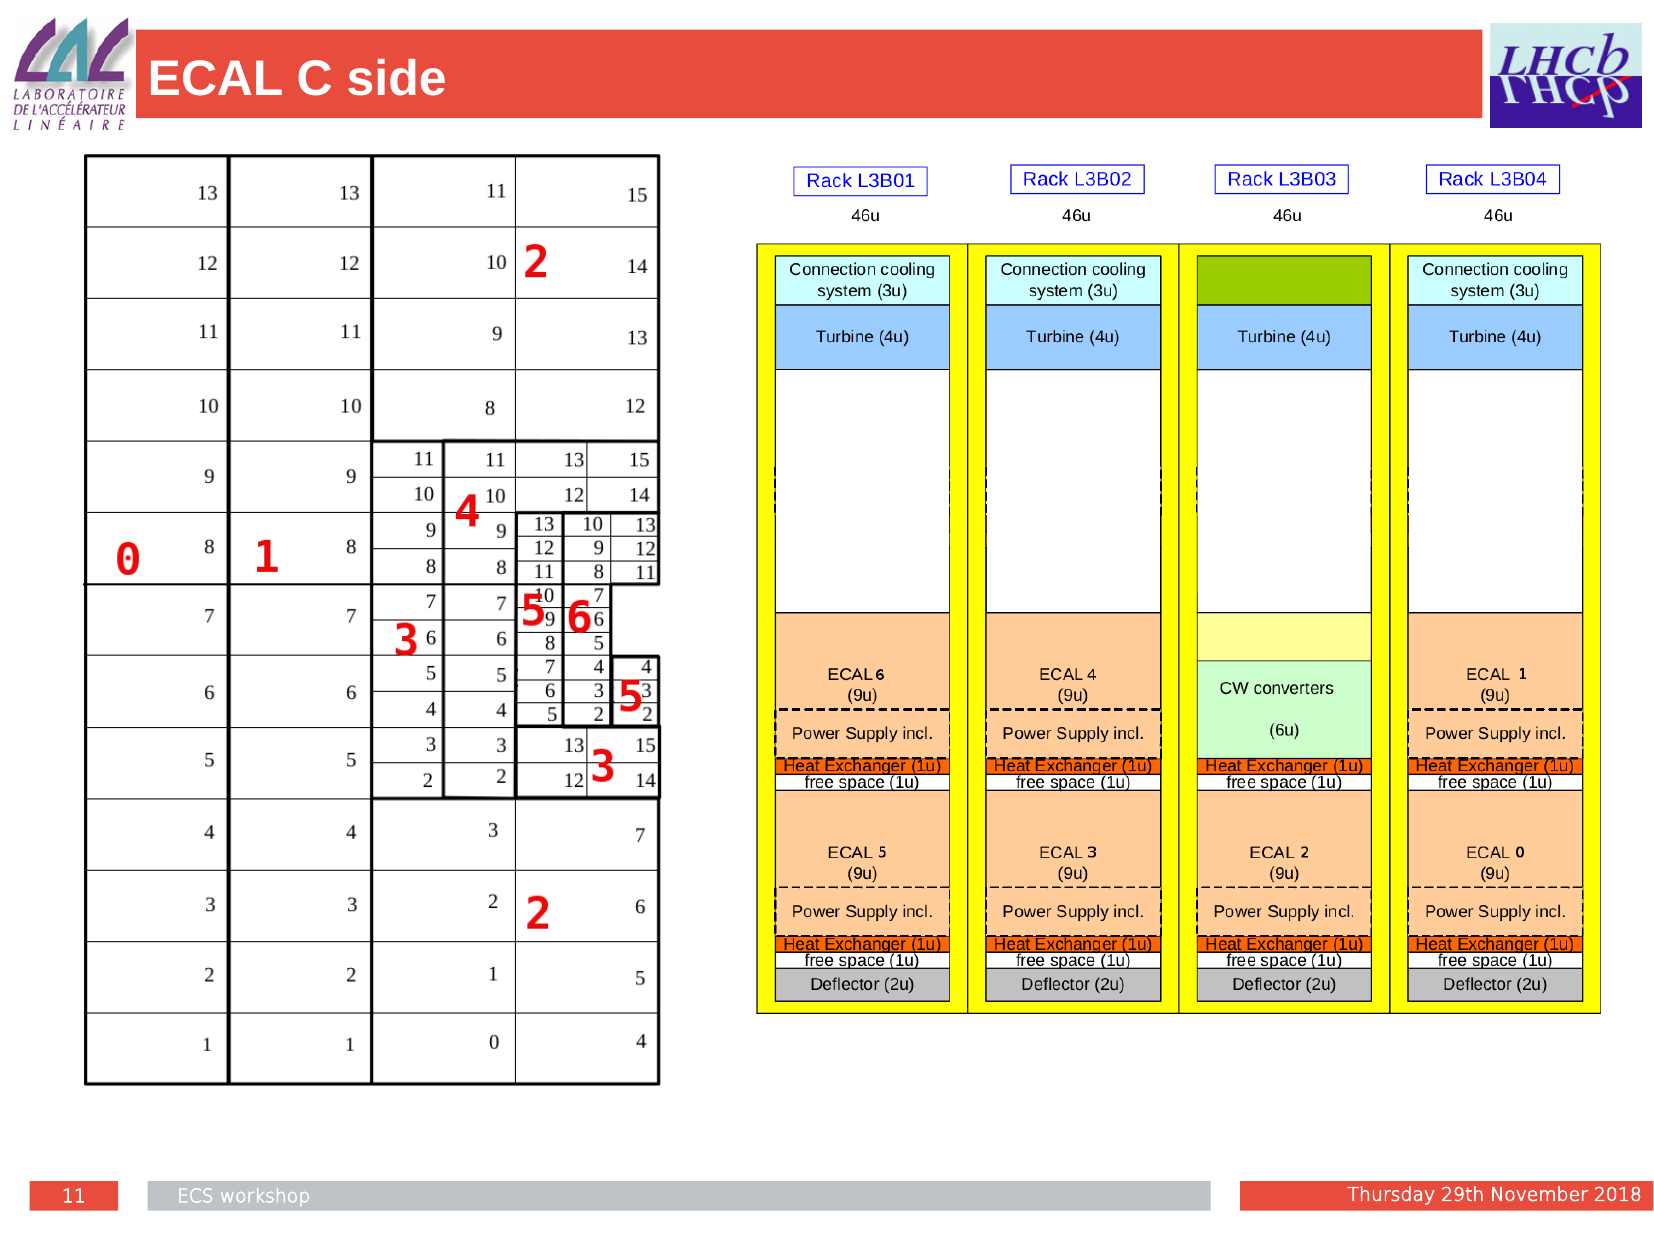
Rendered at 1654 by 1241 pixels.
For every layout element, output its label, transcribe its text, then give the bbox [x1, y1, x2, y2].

picture [12, 15, 136, 130]
title ECAL C side [147, 29, 1483, 107]
picture [1490, 23, 1642, 128]
picture [736, 162, 1624, 1020]
picture [82, 152, 662, 1087]
